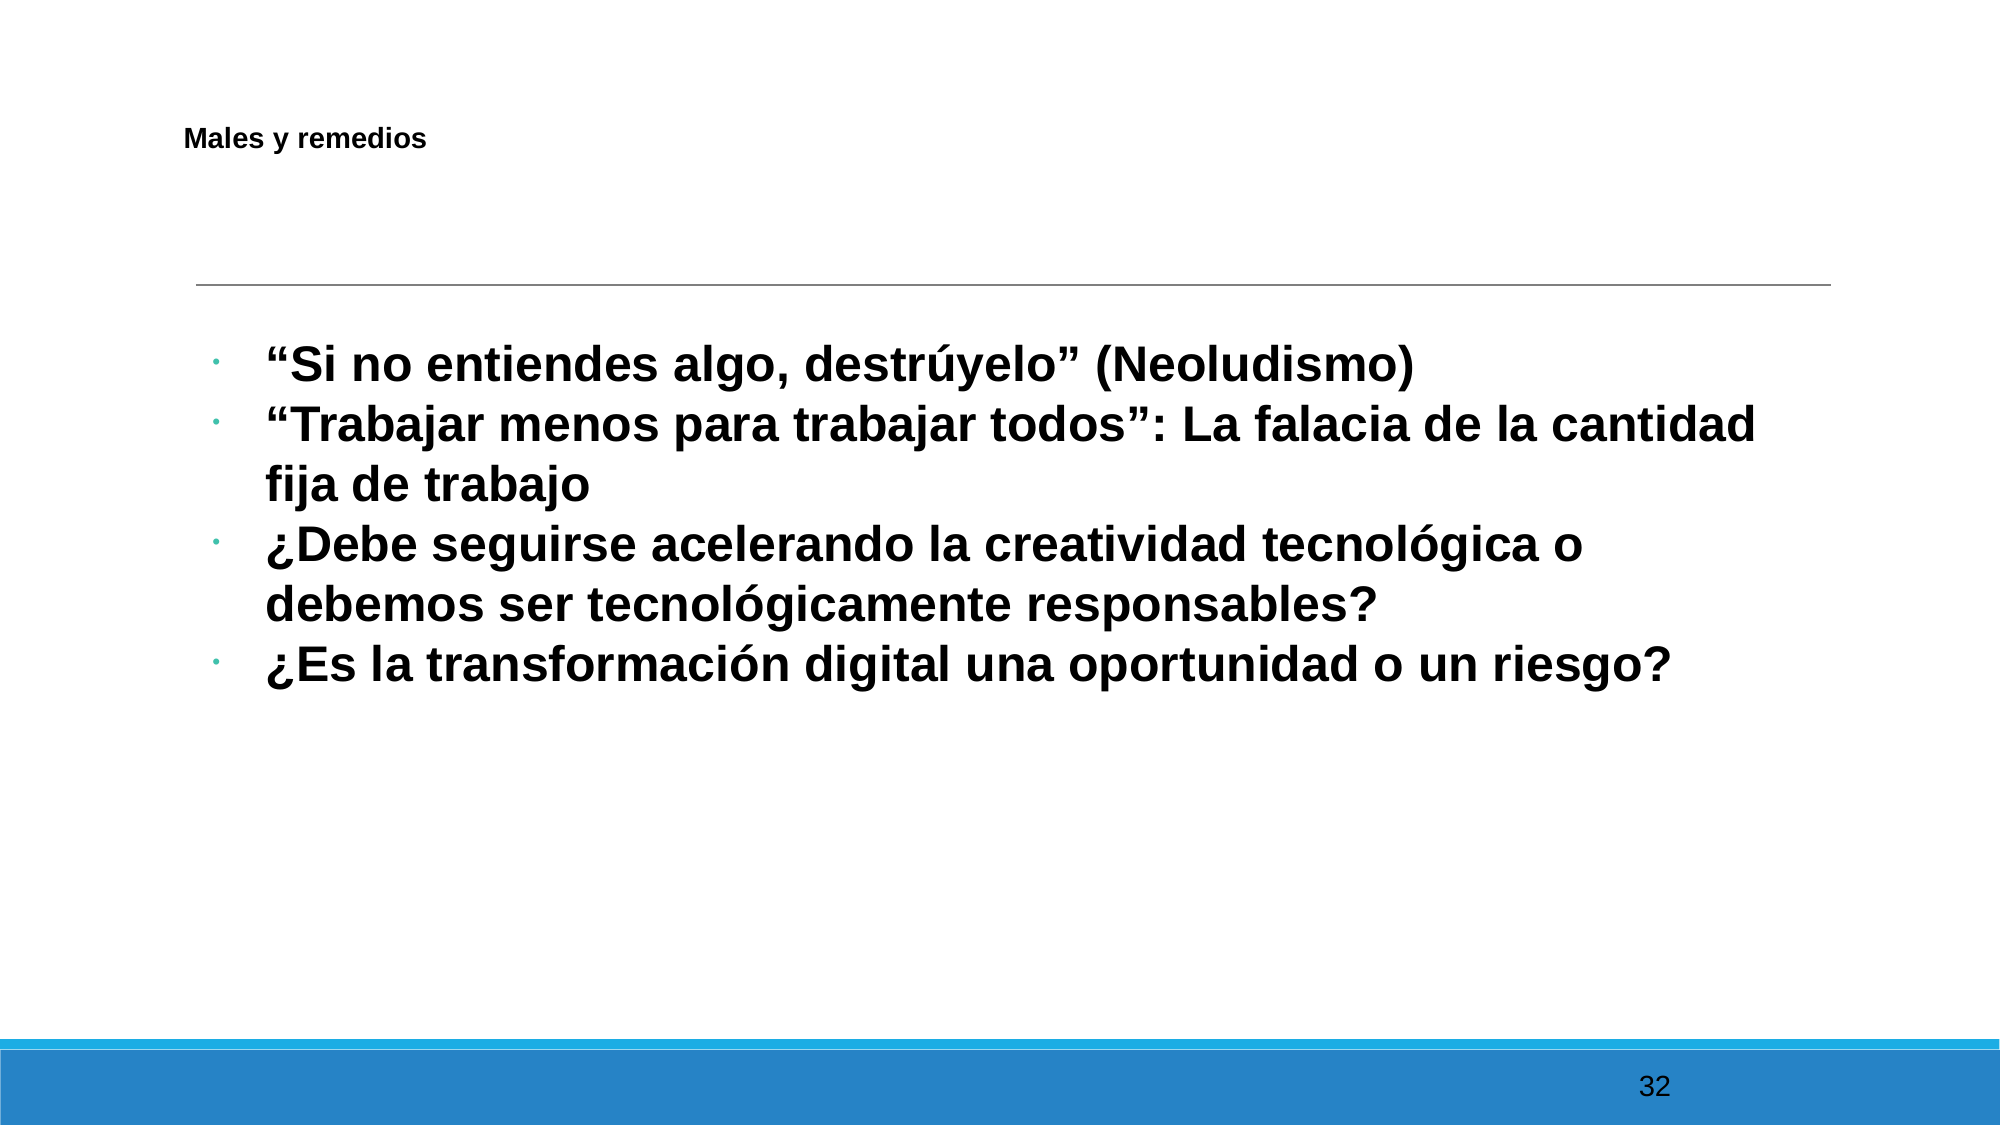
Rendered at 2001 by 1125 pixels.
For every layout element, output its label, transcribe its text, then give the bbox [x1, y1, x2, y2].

title Males y remedios [168, 112, 1878, 279]
list “Si no entiendes algo, destrúyelo” (Neoludismo) “Trabajar menos para trabajar todos”: La falacia de la cantidad fija de trabajo ¿Debe seguirse acelerando la creatividad tecnológica o debemos ser tecnológicamente responsables? ¿Es la transformación digital una oportunidad o un riesgo? [180, 254, 1830, 946]
slide_number <número> [1624, 1059, 1840, 1120]
